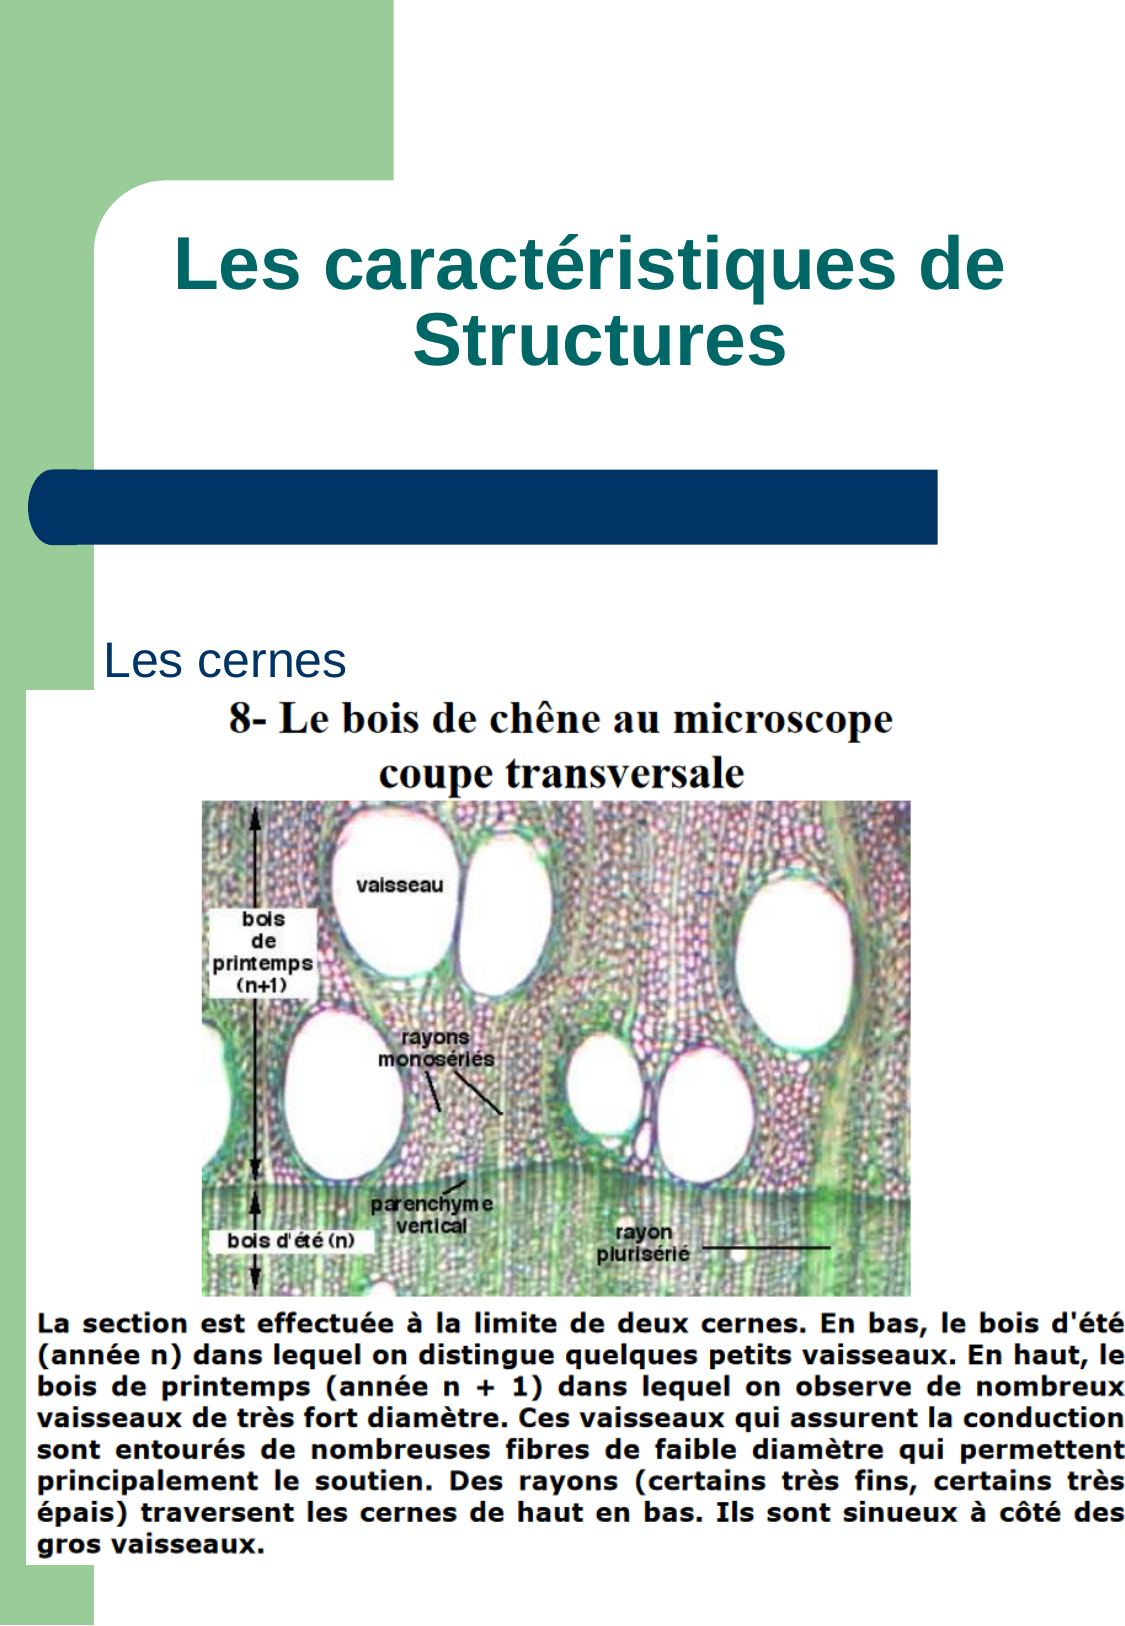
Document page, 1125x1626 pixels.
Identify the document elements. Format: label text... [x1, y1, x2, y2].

title Les caractéristiques de Structures [108, 177, 1093, 433]
picture [26, 690, 1125, 1565]
text_box Les cernes [88, 620, 363, 690]
